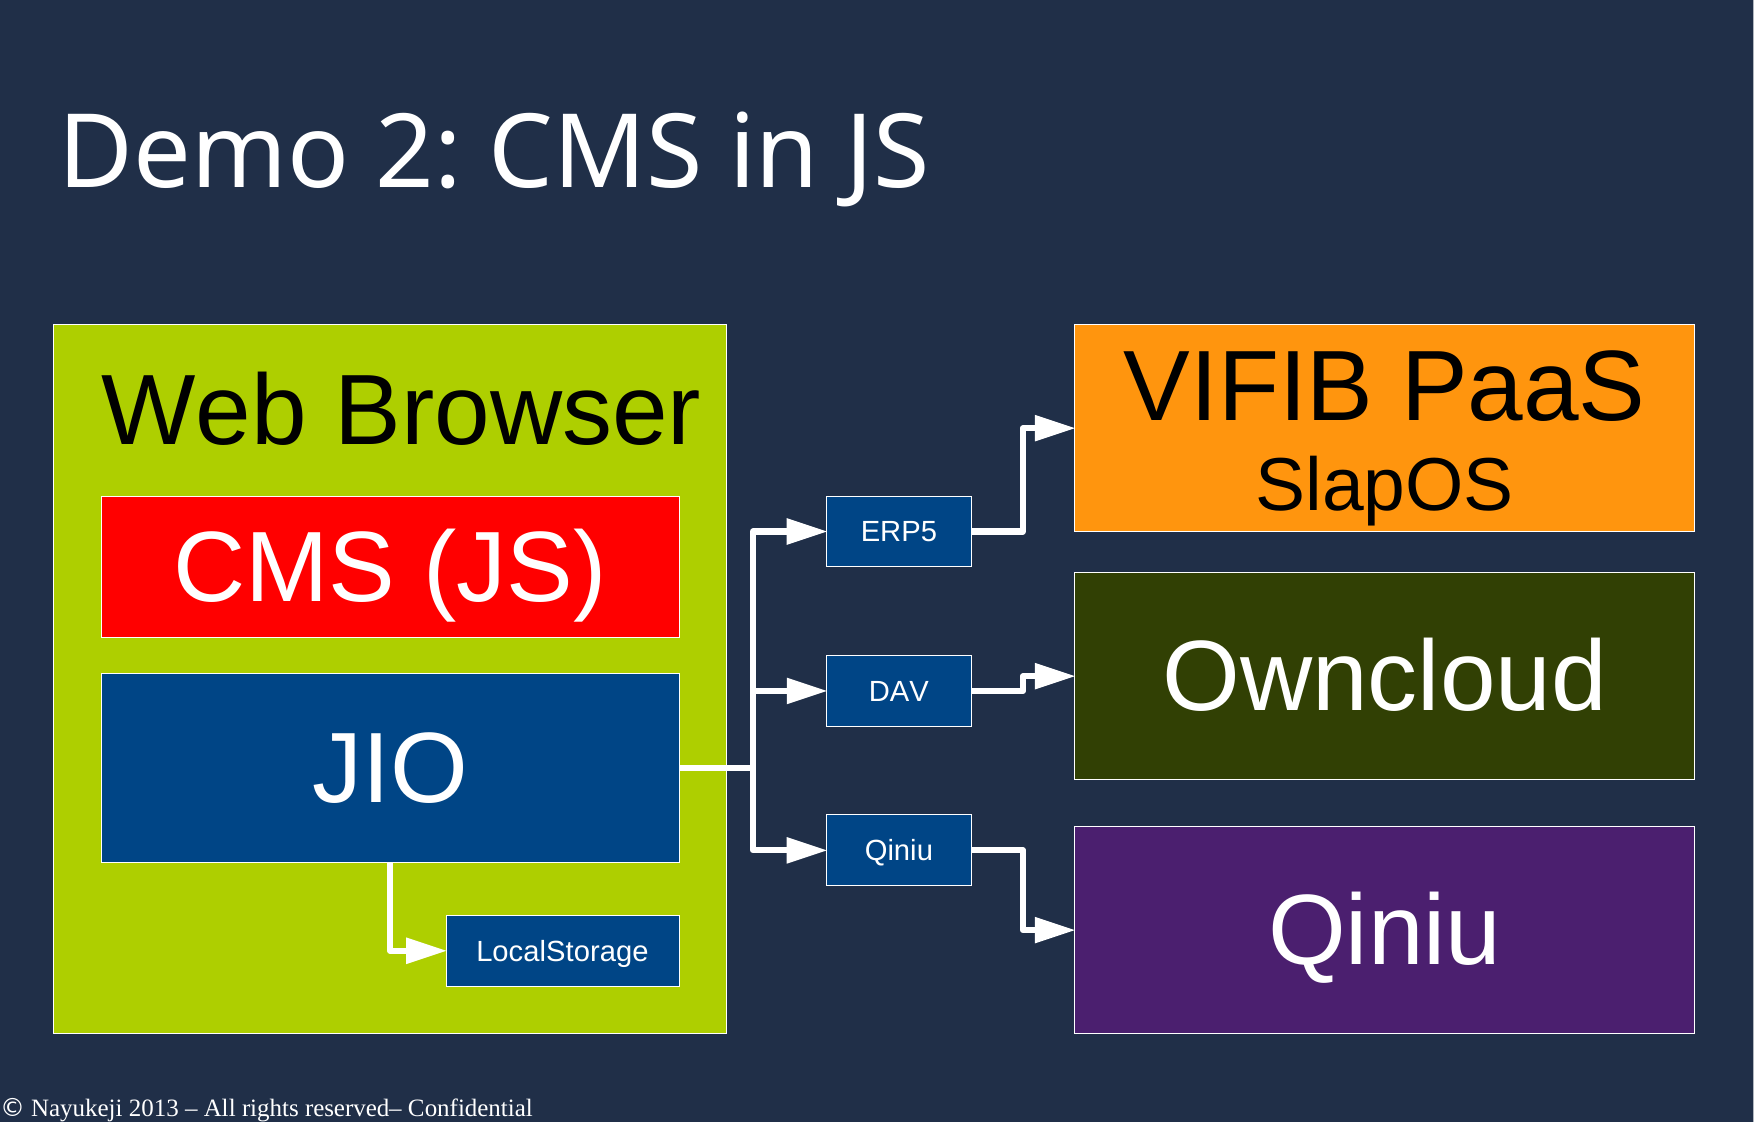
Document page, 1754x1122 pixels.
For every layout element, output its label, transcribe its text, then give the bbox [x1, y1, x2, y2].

text_box LocalStorage [446, 915, 680, 987]
text_box JIO [101, 673, 680, 863]
text_box DAV [826, 655, 972, 727]
text_box CMS (JS) [101, 496, 680, 638]
text_box Qiniu [1074, 826, 1695, 1034]
title Demo 2: CMS in JS [59, 59, 1695, 237]
text_box [53, 324, 727, 1034]
text_box Owncloud [1074, 572, 1695, 780]
text_box Qiniu [826, 814, 972, 886]
text_box VIFIB PaaS SlapOS [1074, 324, 1695, 532]
text_box Web Browser [76, 354, 727, 467]
text_box ERP5 [826, 496, 972, 567]
